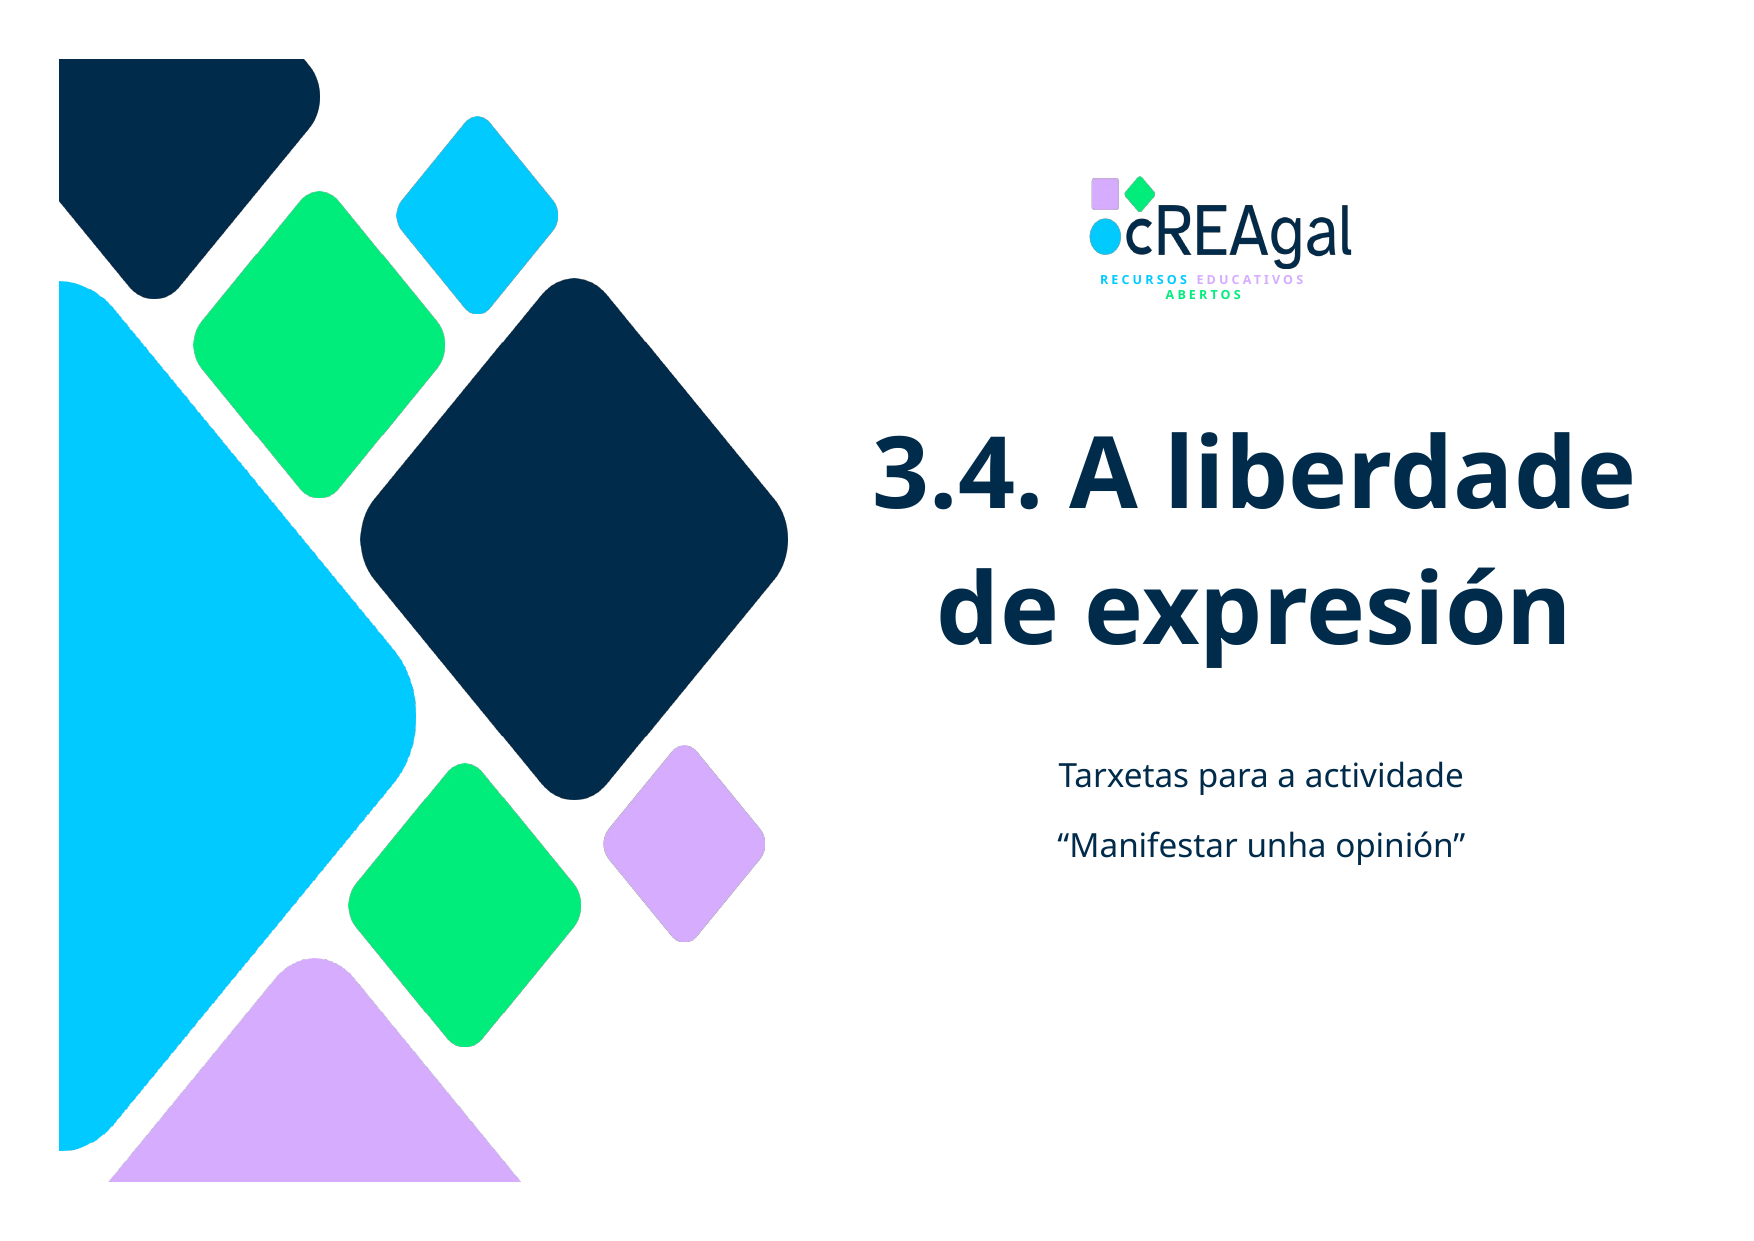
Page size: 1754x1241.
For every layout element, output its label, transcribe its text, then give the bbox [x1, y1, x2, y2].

picture [1089, 176, 1352, 269]
title 3.4. A liberdade de expresión [856, 327, 1654, 748]
list Tarxetas para a actividade “Manifestar unha opinión” [899, 706, 1625, 914]
picture [59, 59, 788, 1182]
picture [481, 116, 558, 208]
